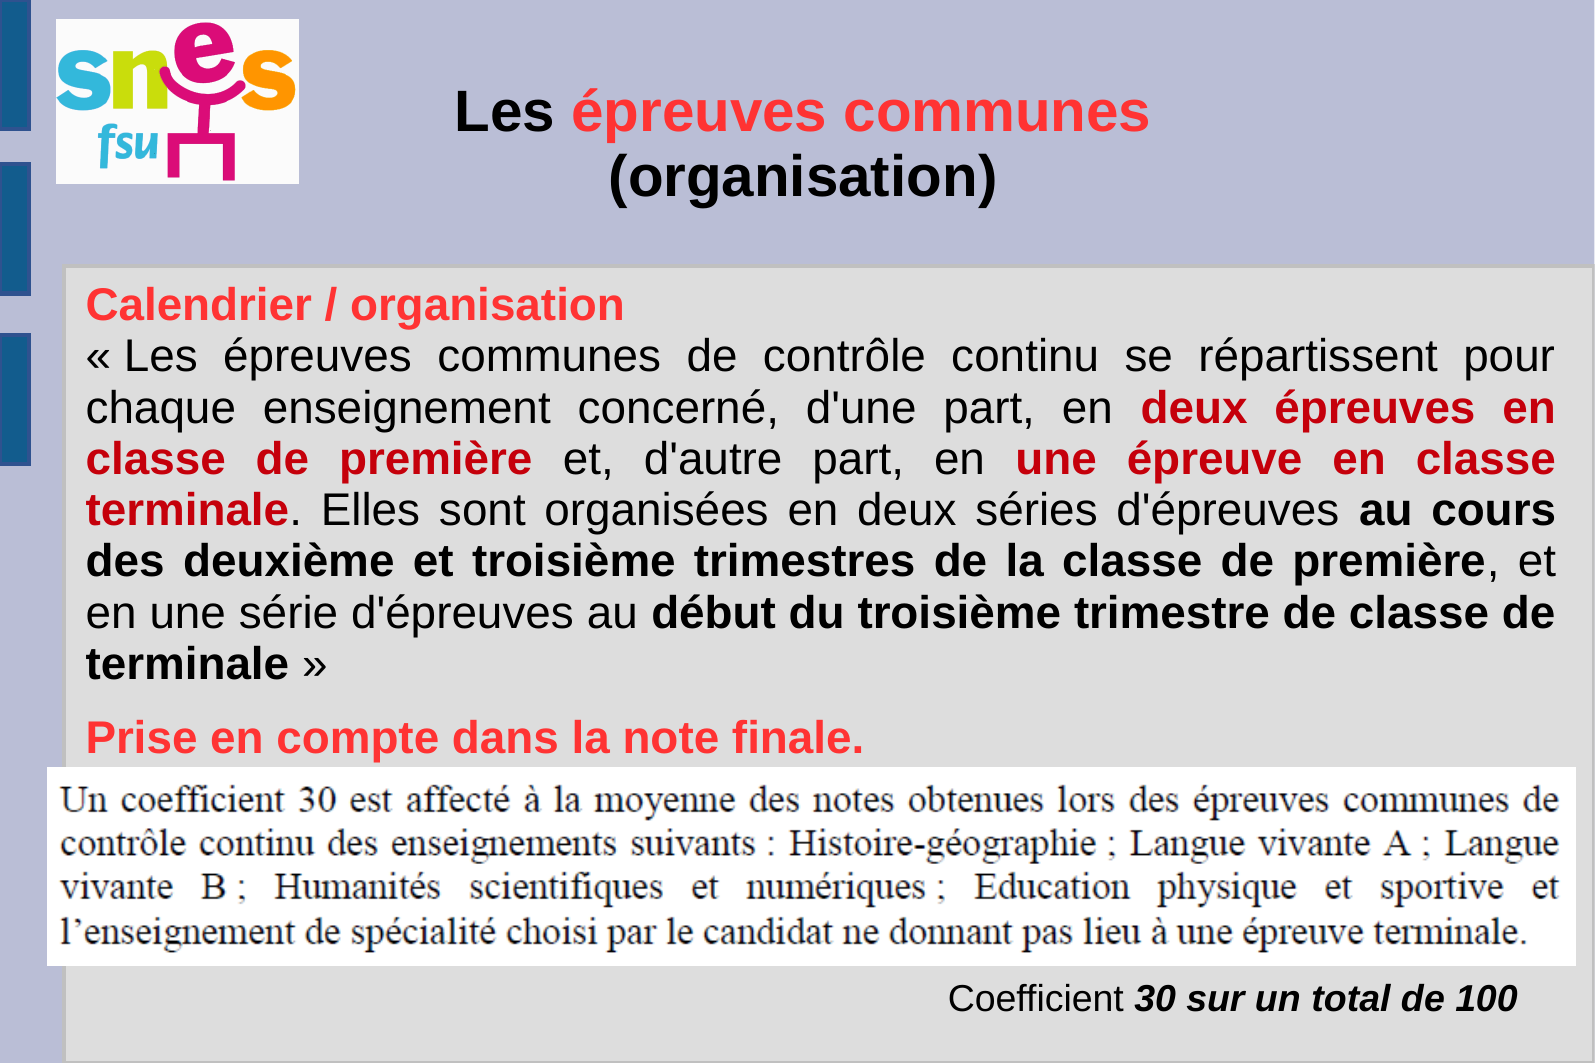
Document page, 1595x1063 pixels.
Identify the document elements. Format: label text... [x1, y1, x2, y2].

text_box Calendrier / organisation « Les épreuves communes de contrôle continu se répartissent pour chaque enseignement concerné, d'une part, en deux épreuves en classe de première et, d'autre part, en une épreuve en classe terminale. Elles sont organisées en deux séries d'épreuves au cours des deuxième et troisième trimestres de la classe de première, et en une série d'épreuves au début du troisième trimestre de classe de terminale » Prise en compte dans la note finale. [70, 271, 1571, 809]
picture [47, 767, 1576, 966]
text_box Les épreuves communes (organisation) [401, 70, 1205, 225]
picture [56, 19, 299, 184]
text_box Coefficient 30 sur un total de 100 [933, 969, 1571, 1028]
